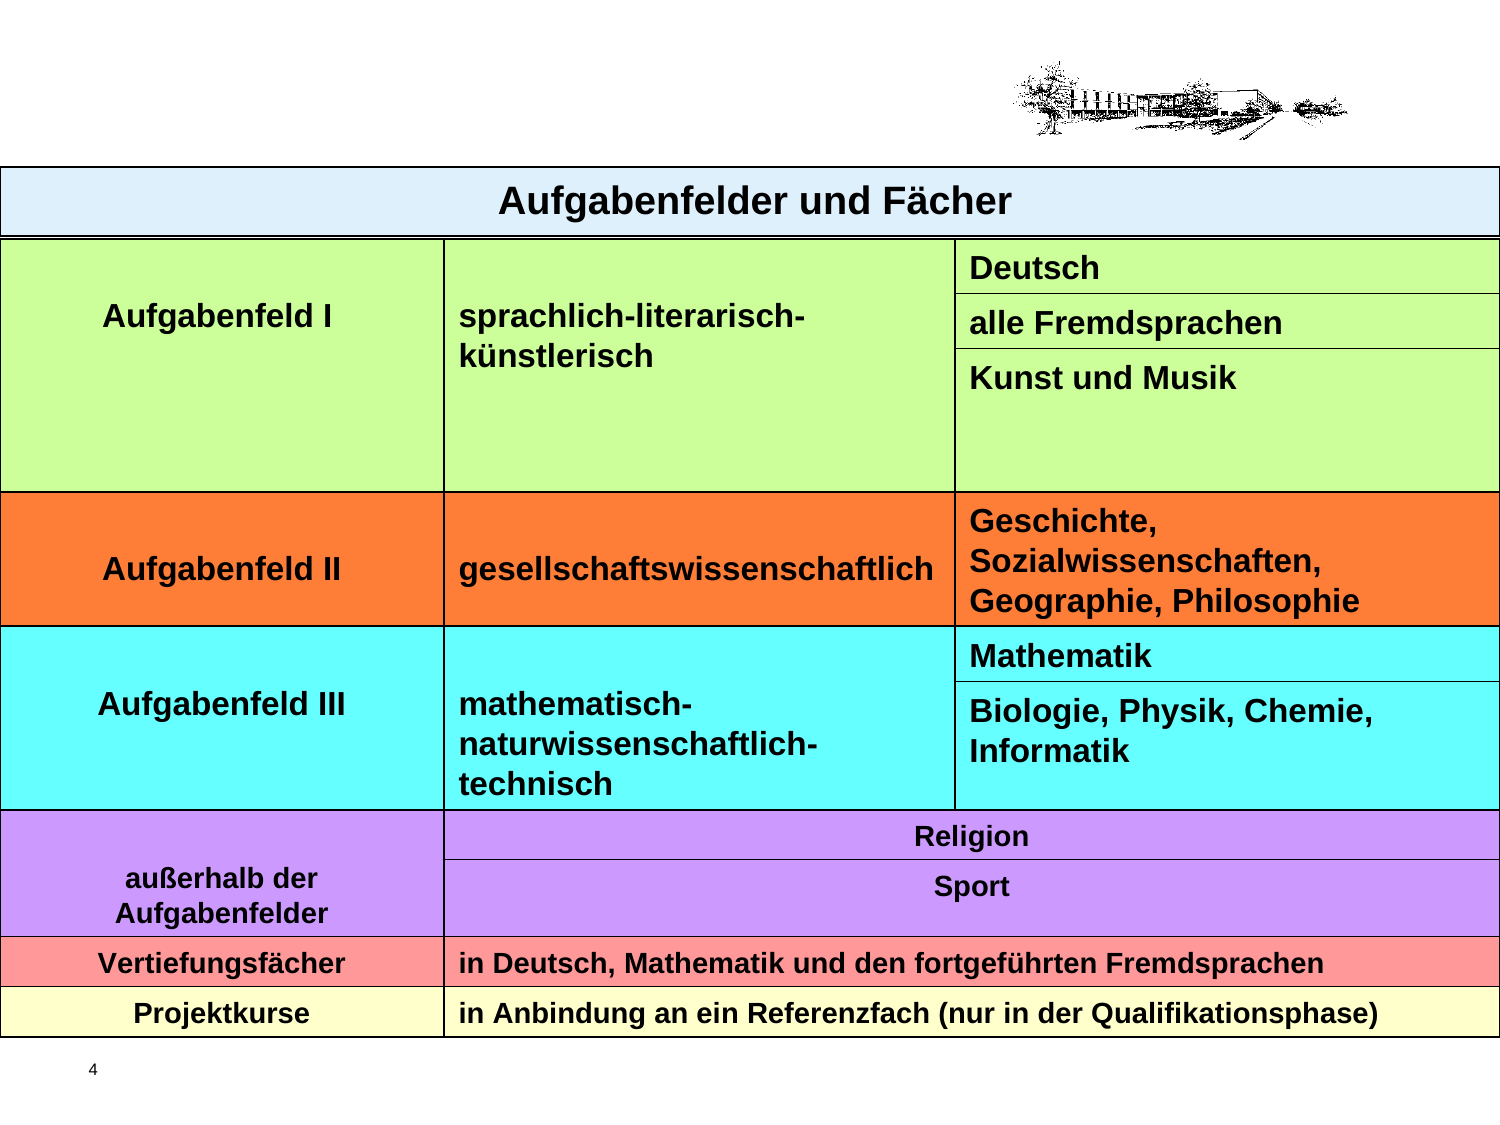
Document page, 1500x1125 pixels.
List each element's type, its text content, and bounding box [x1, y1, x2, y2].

table_cell Kunst und Musik [956, 349, 1499, 491]
table_cell alle Fremdsprachen [956, 294, 1499, 348]
text_box <Foliennummer> [88, 1058, 136, 1115]
table_cell Aufgabenfeld III [1, 627, 443, 809]
table_cell Biologie, Physik, Chemie, Informatik [956, 682, 1499, 809]
table_cell in Anbindung an ein Referenzfach (nur in der Qualifikationsphase) [445, 987, 1499, 1036]
table_cell Geschichte, Sozialwissenschaften, Geographie, Philosophie [956, 493, 1499, 625]
table_header sprachlich-literarisch-künstlerisch [445, 240, 954, 491]
table_cell Projektkurse [1, 987, 443, 1036]
table_cell Sport [445, 860, 1499, 936]
table_header Deutsch [956, 240, 1499, 293]
table_cell Aufgabenfeld II [1, 493, 443, 625]
table_cell Vertiefungsfächer [1, 937, 443, 986]
picture [997, 53, 1355, 141]
table_cell außerhalb der Aufgabenfelder [1, 811, 443, 936]
table_cell in Deutsch, Mathematik und den fortgeführten Fremdsprachen [445, 937, 1499, 986]
table_header Aufgabenfeld I [1, 240, 443, 491]
table_cell Religion [445, 811, 1499, 859]
table_cell mathematisch-naturwissenschaftlich-technisch [445, 627, 954, 809]
table_cell gesellschaftswissenschaftlich [445, 493, 954, 625]
table_header Aufgabenfelder und Fächer [1, 168, 1499, 235]
table_cell Mathematik [956, 627, 1499, 681]
